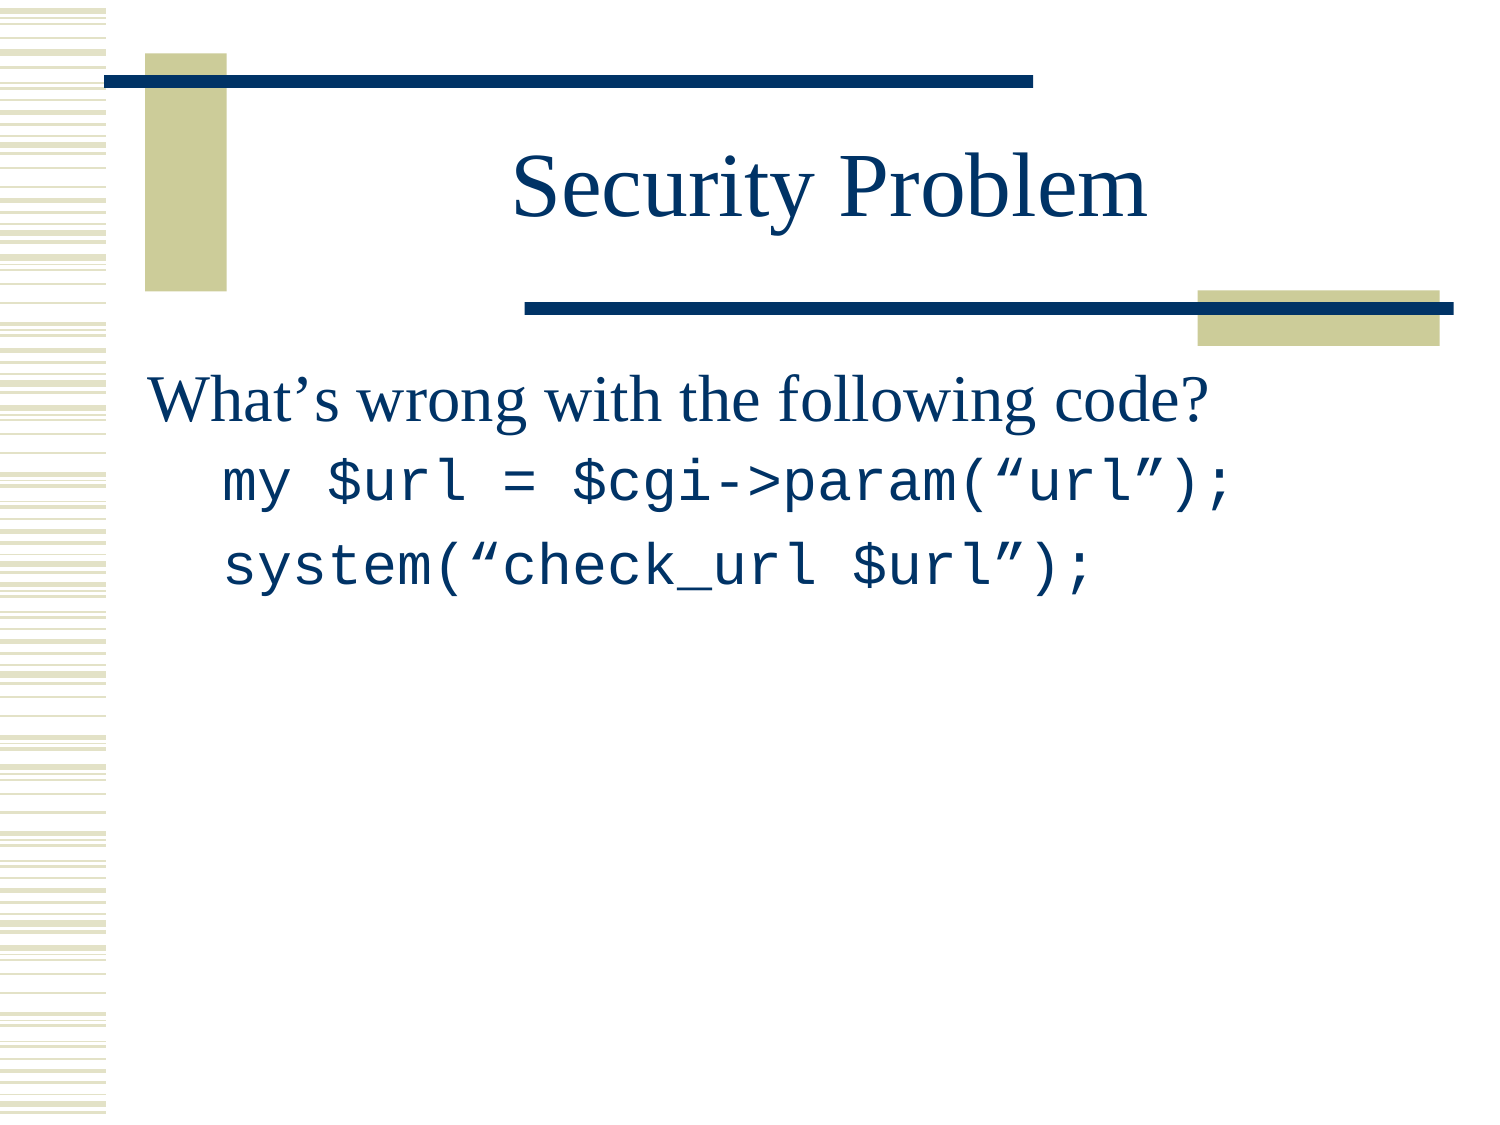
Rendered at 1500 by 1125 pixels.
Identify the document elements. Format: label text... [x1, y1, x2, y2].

title Security Problem [225, 99, 1436, 288]
list What’s wrong with the following code? my $url = $cgi->param(“url”); system(“check_url $url”); [132, 363, 1439, 1000]
